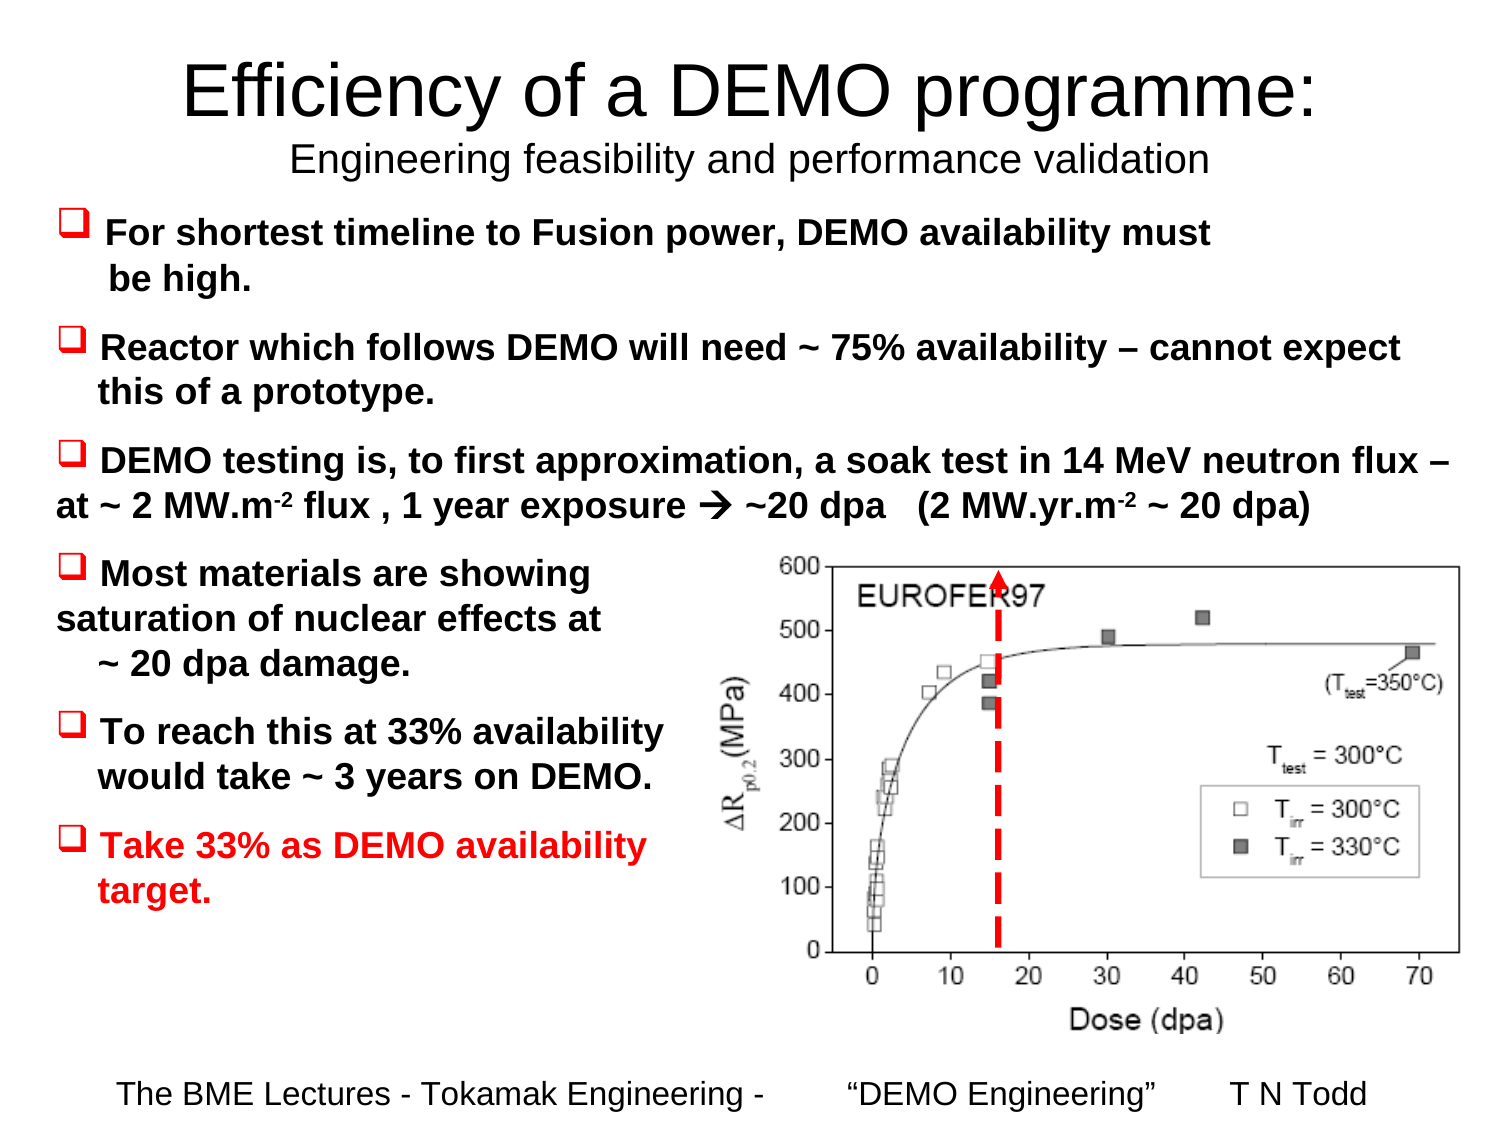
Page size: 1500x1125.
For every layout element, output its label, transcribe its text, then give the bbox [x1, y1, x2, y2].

text_box For shortest timeline to Fusion power, DEMO availability must be high. Reactor which follows DEMO will need ~ 75% availability – cannot expect this of a prototype. DEMO testing is, to first approximation, a soak test in 14 MeV neutron flux – at ~ 2 MW.m-2 flux , 1 year exposure  ~20 dpa (2 MW.yr.m-2 ~ 20 dpa) Most materials are showing saturation of nuclear effects at ~ 20 dpa damage. To reach this at 33% availability would take ~ 3 years on DEMO. Take 33% as DEMO availability target. [41, 196, 1500, 919]
picture [712, 919, 1476, 1034]
text_box Efficiency of a DEMO programme: Engineering feasibility and performance validation [75, 19, 1426, 196]
